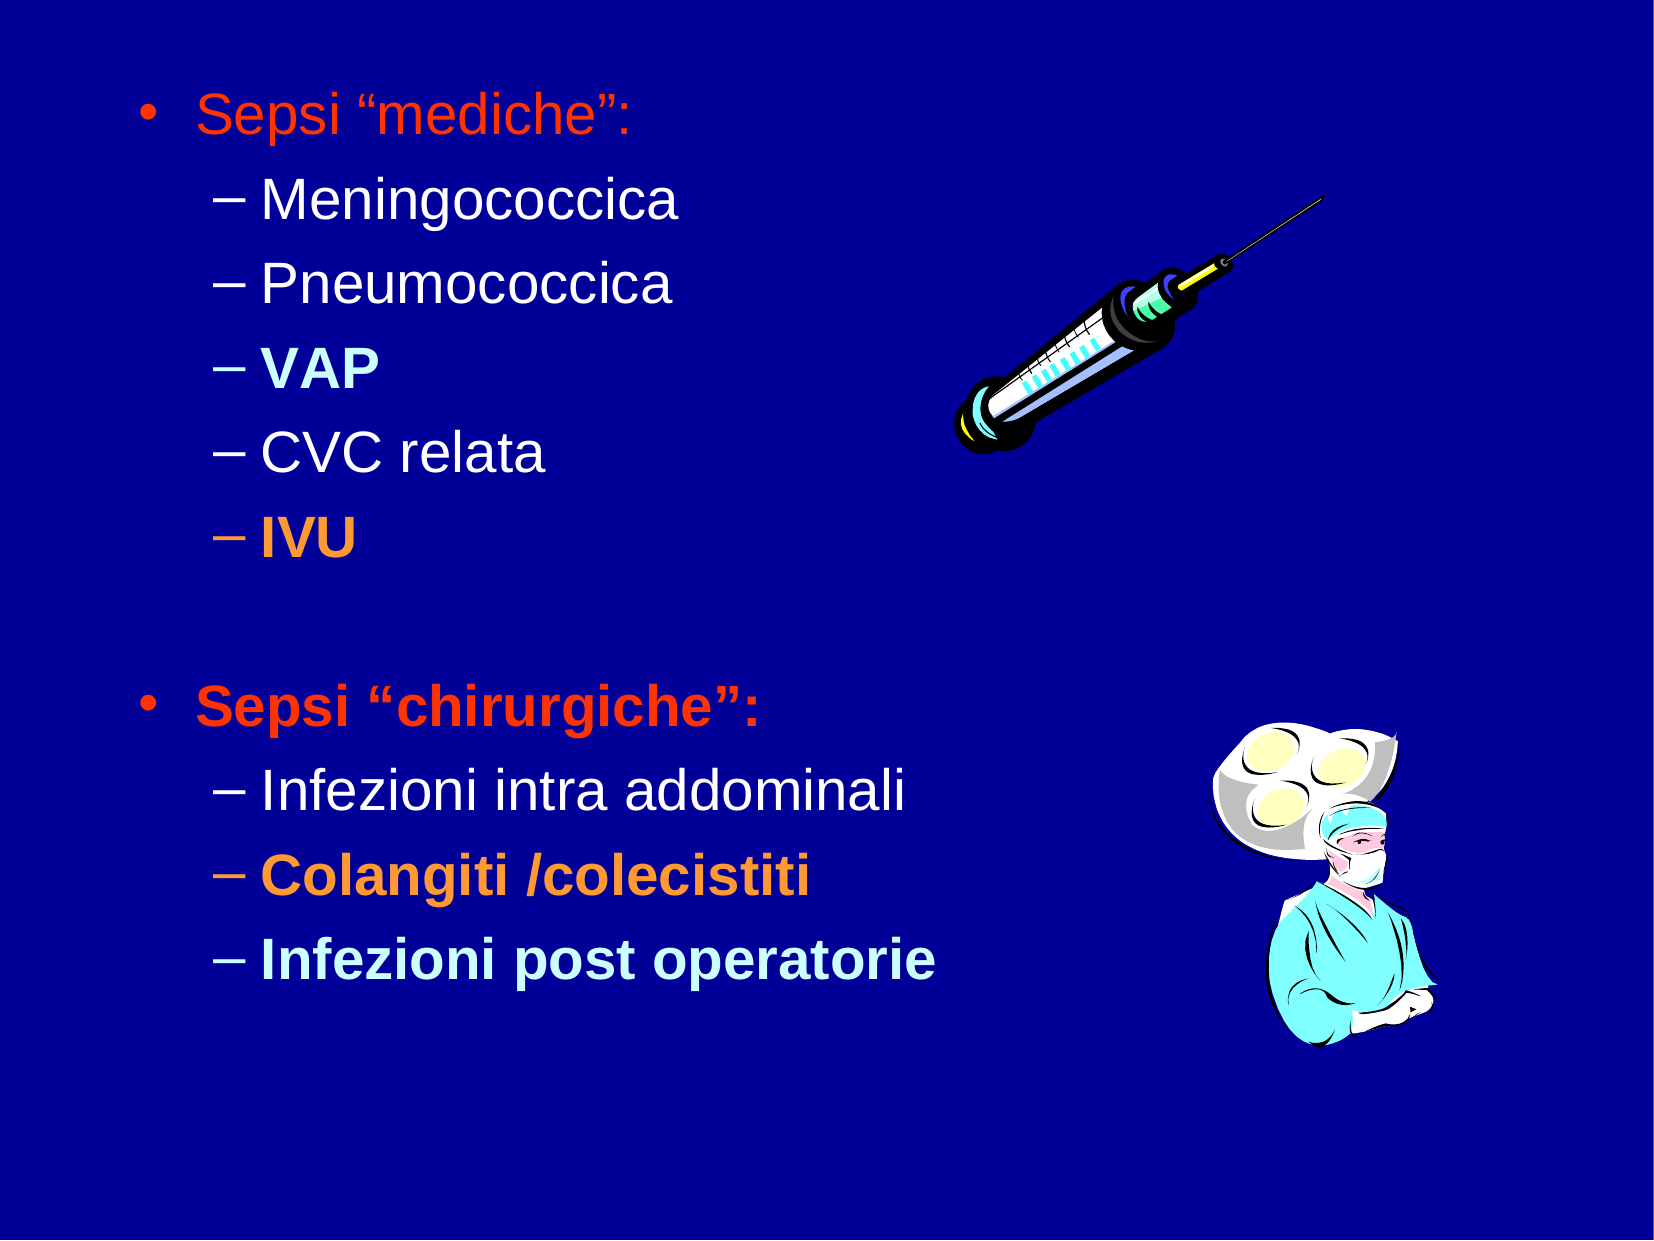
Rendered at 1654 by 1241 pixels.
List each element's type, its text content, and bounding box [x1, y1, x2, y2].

picture [1198, 702, 1440, 1081]
list Sepsi “mediche”: Meningococcica Pneumococcica VAP CVC relata IVU Sepsi “chirurgiche”: Infezioni intra addominali Colangiti /colecistiti Infezioni post operatorie [124, 68, 1627, 1199]
picture [950, 192, 1327, 459]
